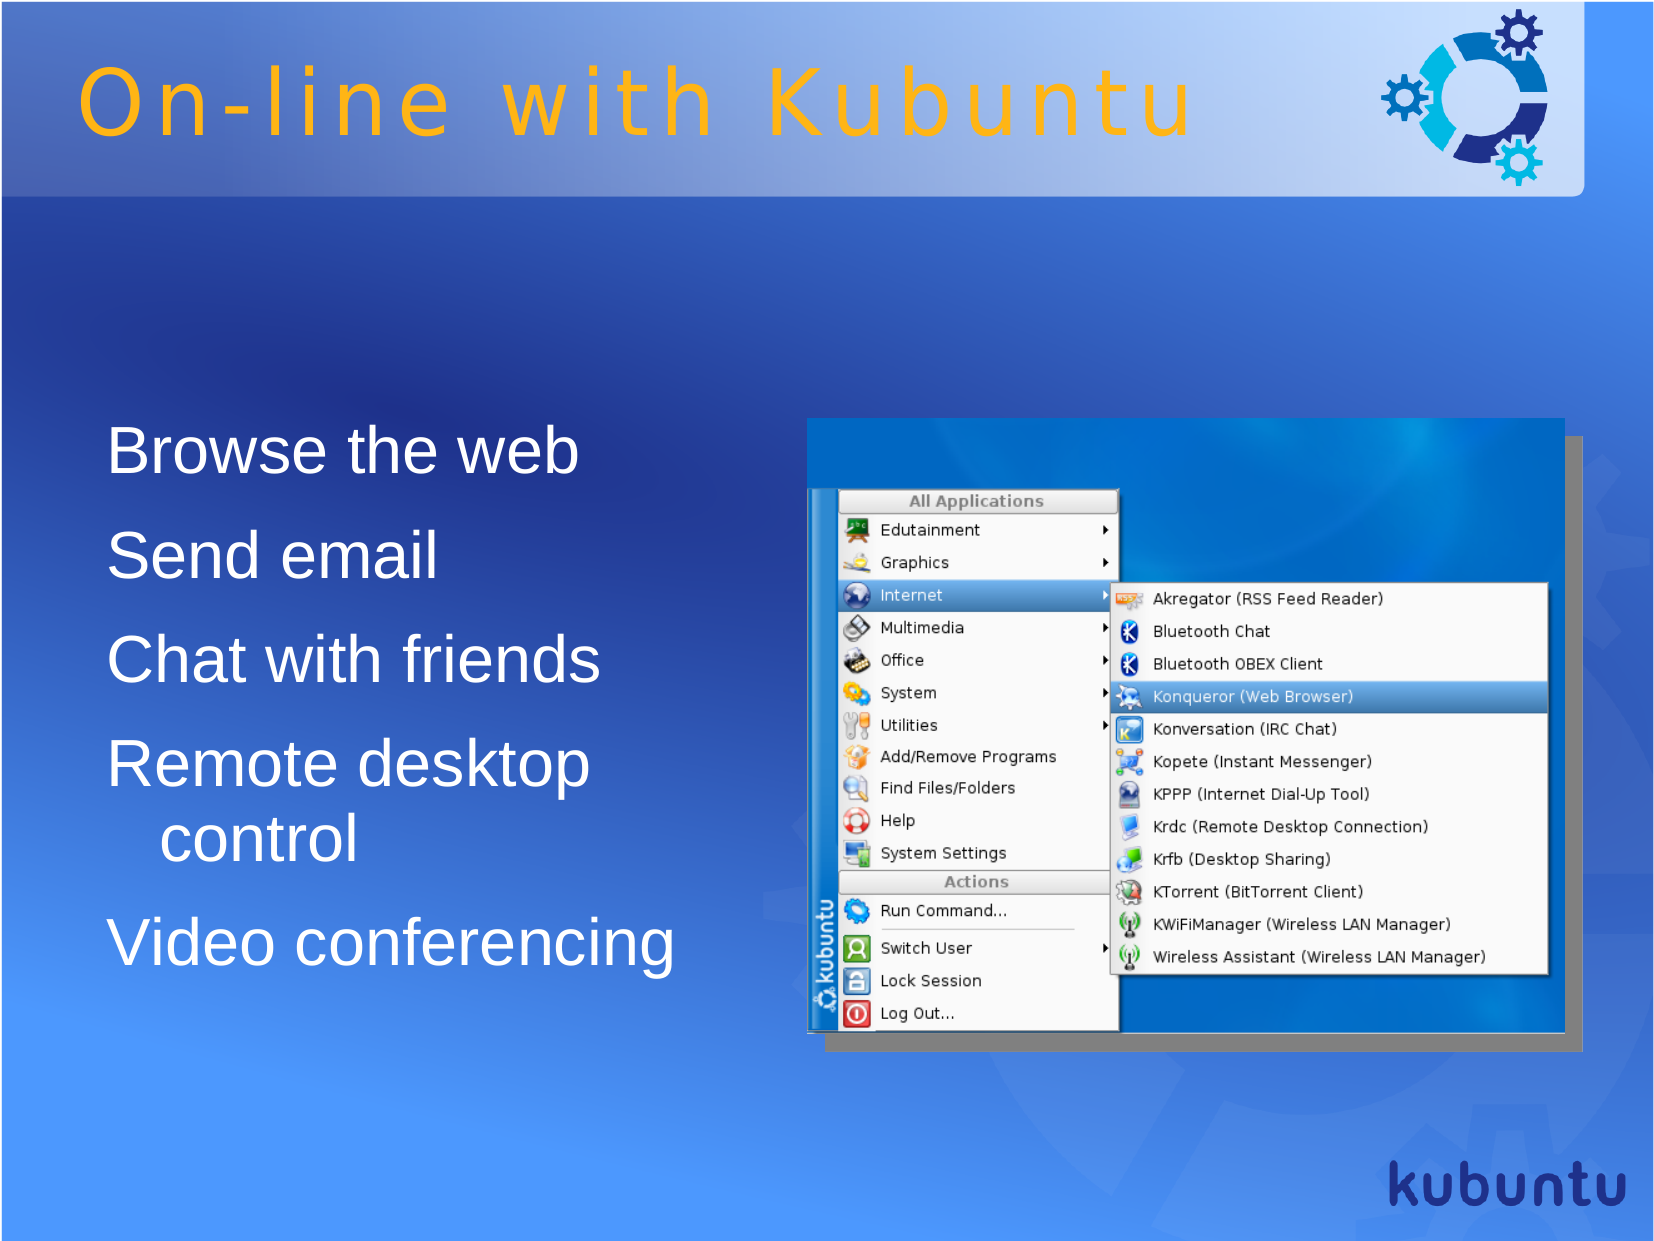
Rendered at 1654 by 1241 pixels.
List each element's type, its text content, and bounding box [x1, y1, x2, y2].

list Browse the web Send email Chat with friends Remote desktop control Video conferencing [88, 413, 739, 1152]
picture [0, 0, 1654, 1241]
title On-line with Kubuntu [76, 0, 1300, 207]
